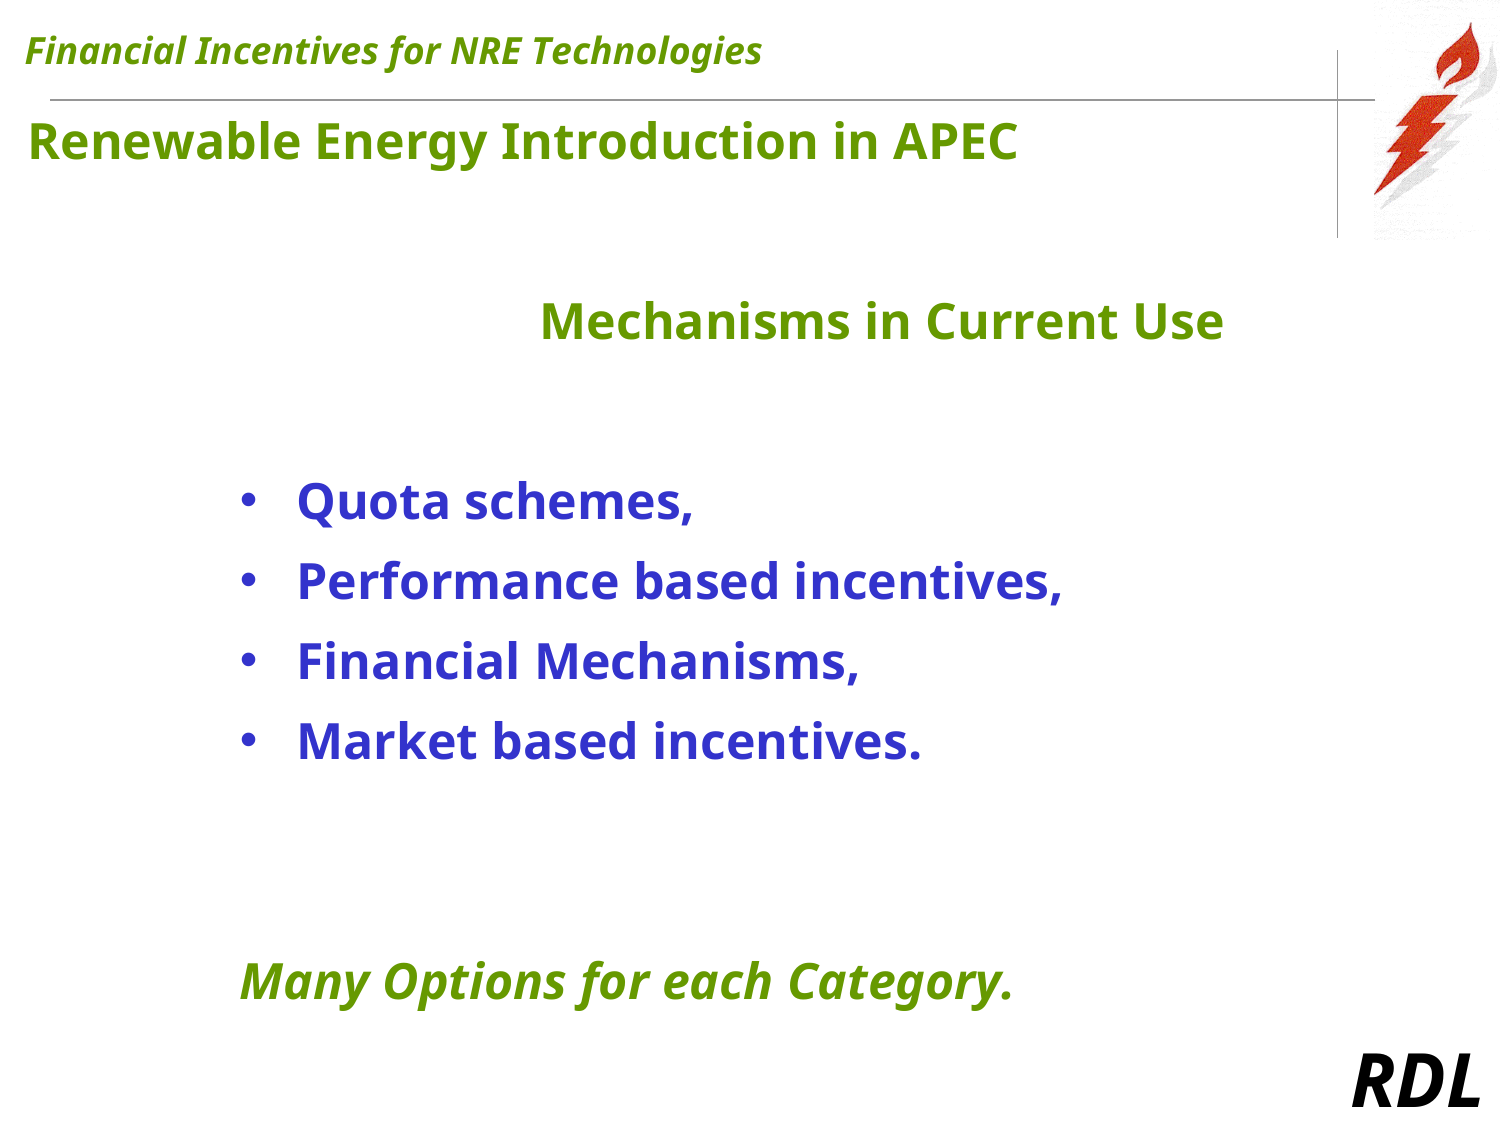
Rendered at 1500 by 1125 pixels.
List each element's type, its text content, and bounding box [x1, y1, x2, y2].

title Financial Incentives for NRE Technologies [0, 0, 1223, 114]
picture [1374, 0, 1500, 101]
text_box Renewable Energy Introduction in APEC Mechanisms in Current Use Quota schemes, Performance based incentives, Financial Mechanisms, Market based incentives. Many Options for each Category. [0, 101, 1500, 1125]
